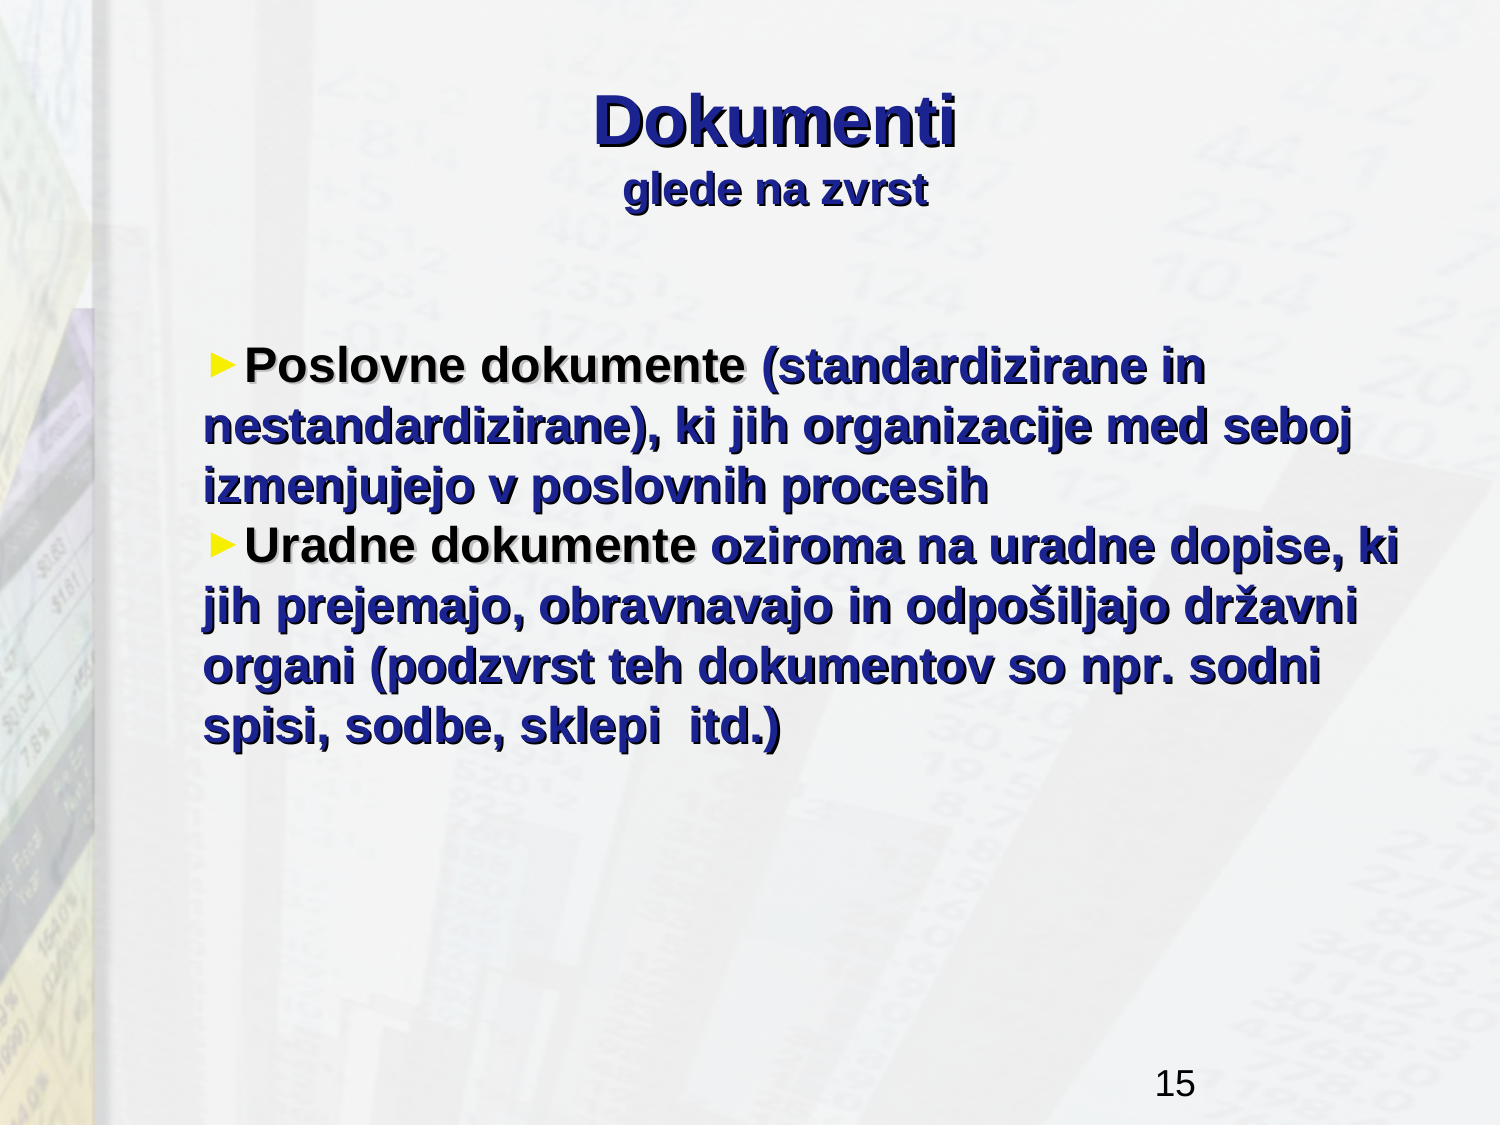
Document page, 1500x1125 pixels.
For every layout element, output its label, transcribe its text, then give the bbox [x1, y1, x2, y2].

picture [0, 0, 1500, 1125]
text_box Poslovne dokumente (standardizirane in nestandardizirane), ki jih organizacije med seboj izmenjujejo v poslovnih procesih Uradne dokumente oziroma na uradne dopise, ki jih prejemajo, obravnavajo in odpošiljajo državni organi (podzvrst teh dokumentov so npr. sodni spisi, sodbe, sklepi itd.) [187, 324, 1463, 1000]
title Dokumenti glede na zvrst [99, 49, 1450, 238]
